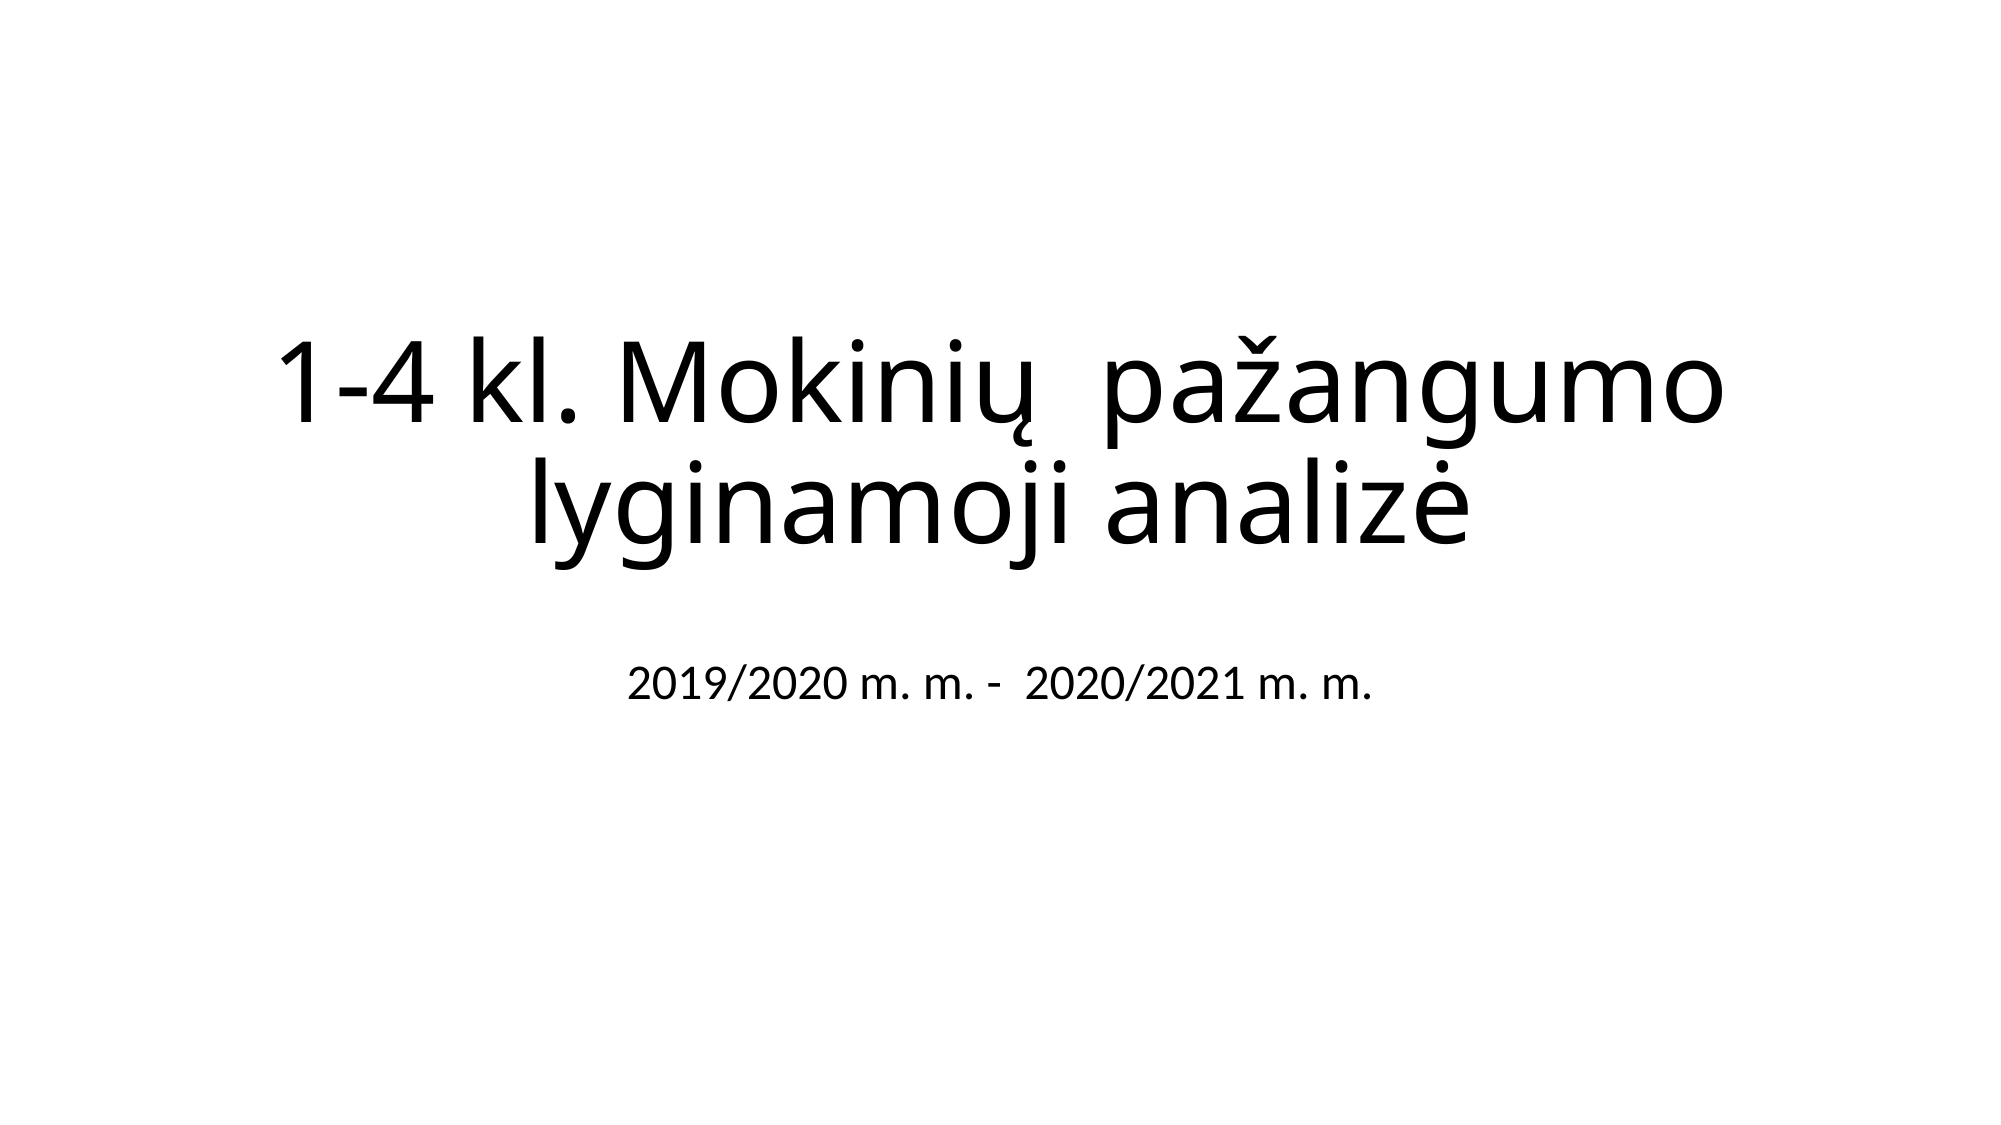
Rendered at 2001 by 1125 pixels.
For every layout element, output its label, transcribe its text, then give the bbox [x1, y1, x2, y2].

subtitle 2019/2020 m. m. - 2020/2021 m. m. [249, 648, 1750, 863]
title 1-4 kl. Mokinių pažangumo lyginamoji analizė [249, 184, 1750, 576]
